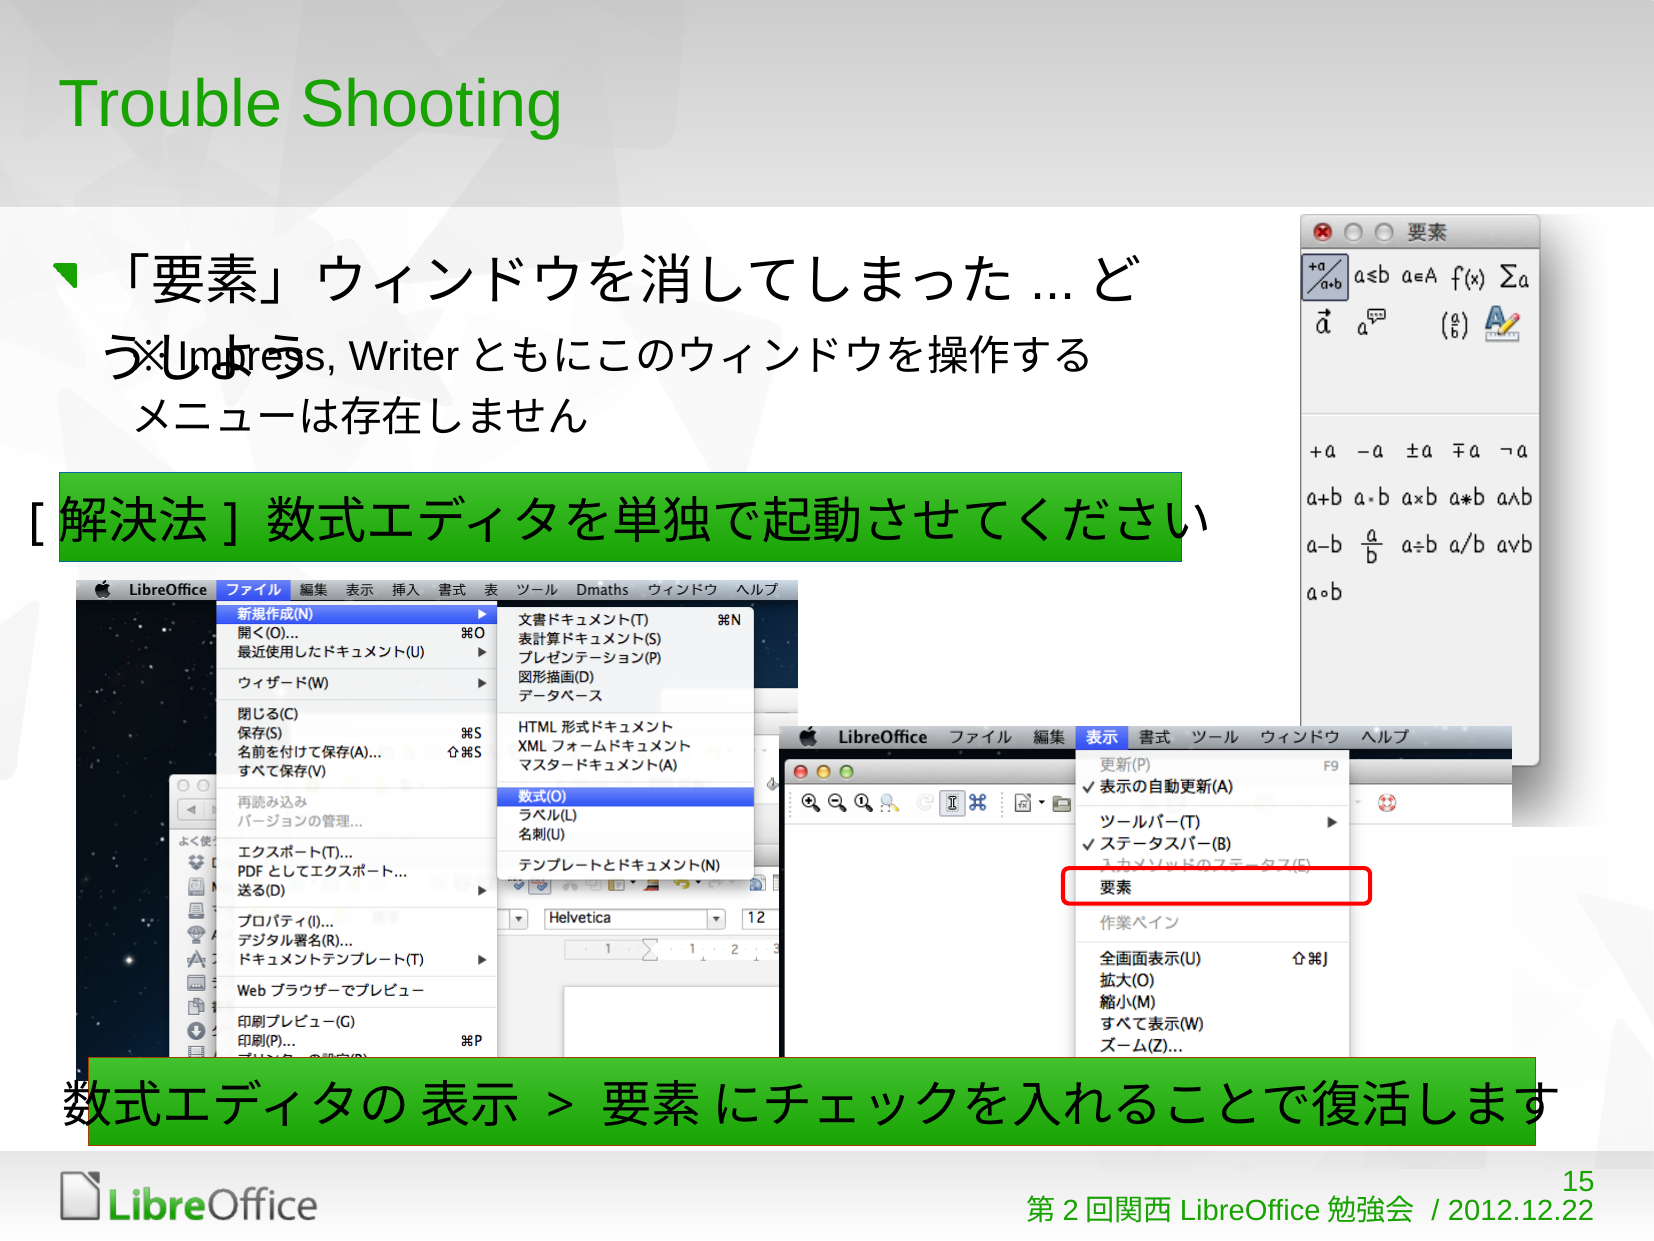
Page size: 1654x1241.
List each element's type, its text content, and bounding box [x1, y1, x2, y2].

picture [41, 1152, 337, 1240]
title Trouble Shooting [59, 29, 1595, 178]
picture [572, 419, 583, 429]
picture [0, 0, 1654, 1169]
text_box ※ Impress, Writerともにこのウィンドウを操作する メニューは存在しません [116, 315, 1023, 419]
text_box 数式エディタの 表示 > 要素 にチェックを入れることで復活します [88, 1057, 1536, 1146]
picture [476, 423, 486, 430]
text_box [解決法] 数式エディタを単独で起動させてください [59, 472, 1182, 562]
picture [317, 423, 326, 429]
list 「要素」ウィンドウを消してしまった...どうしよう [53, 236, 1146, 306]
